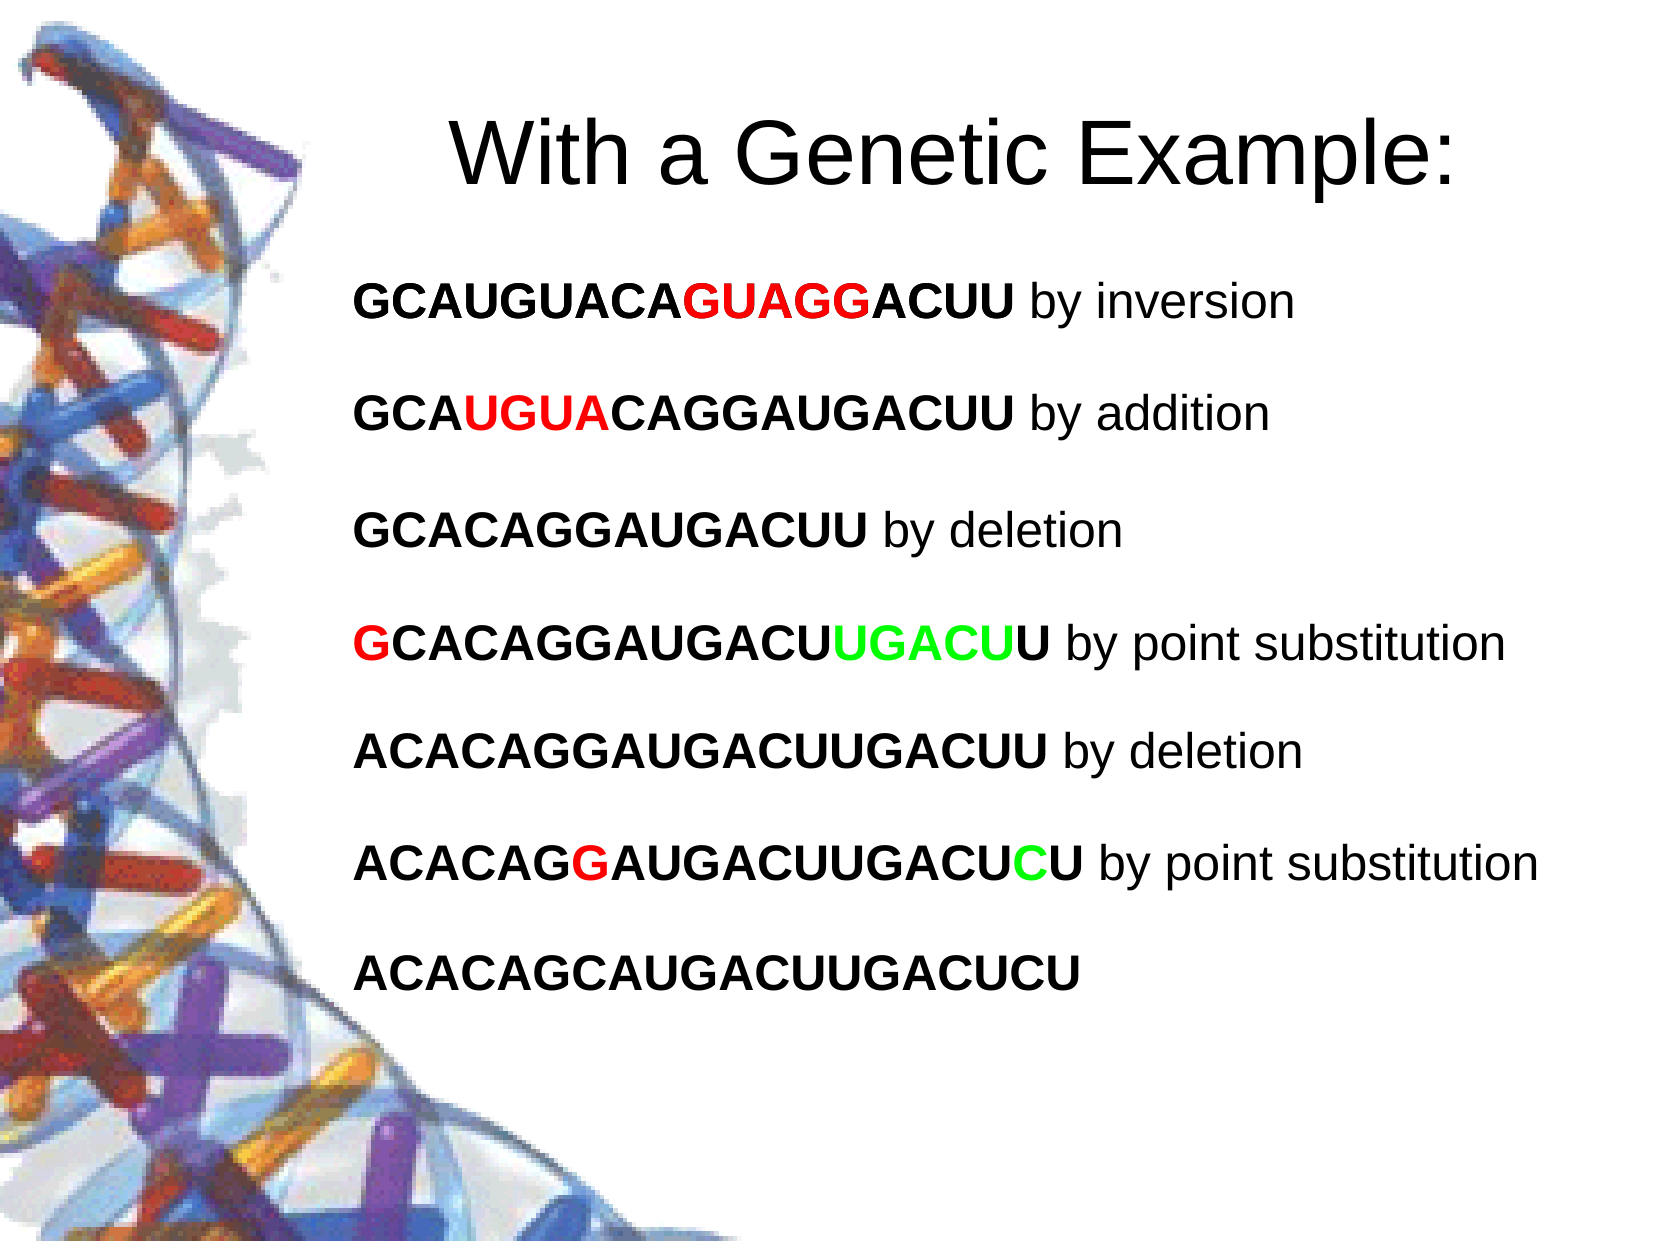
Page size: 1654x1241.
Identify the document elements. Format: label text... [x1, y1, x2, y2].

text_box ACACAGGAUGACUUGACUU by deletion [337, 715, 1576, 788]
text_box GCACAGGAUGACUUGACUU by point substitution [337, 607, 1576, 680]
text_box GCACAGGAUGACUU by deletion [337, 495, 1576, 568]
text_box ACACAGGAUGACUUGACUCU by point substitution [337, 828, 1576, 901]
text_box ACACAGCAUGACUUGACUCU [337, 937, 1576, 1010]
picture [0, 0, 1654, 1241]
title With a Genetic Example: [337, 49, 1571, 257]
text_box GCAUGUACAGGAUGACUU by addition [337, 378, 1576, 451]
text_box GCAUGUACAGUAGGACUU by inversion [337, 266, 1576, 339]
